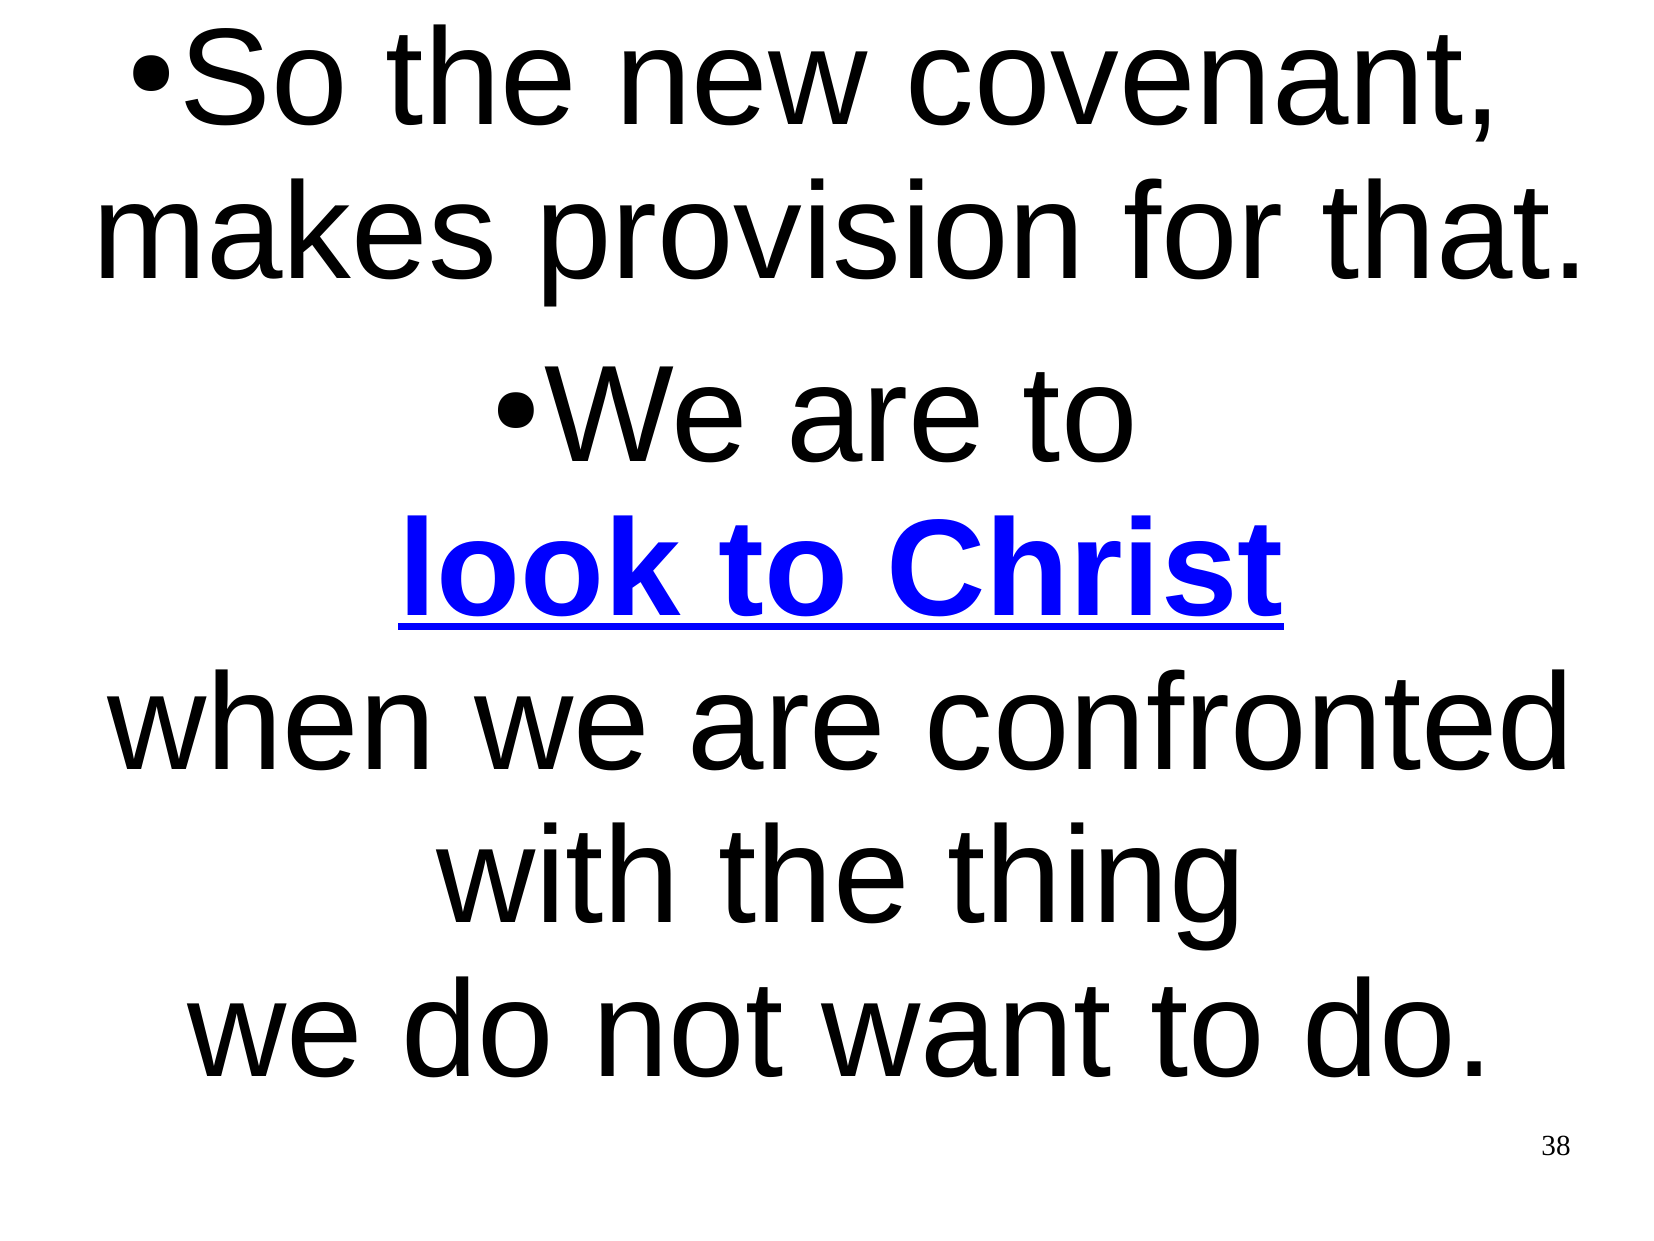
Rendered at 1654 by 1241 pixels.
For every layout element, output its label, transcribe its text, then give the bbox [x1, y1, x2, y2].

list So the new covenant, makes provision for that. We are to look to Christ when we are confronted with the thing we do not want to do. [0, 0, 1651, 1238]
